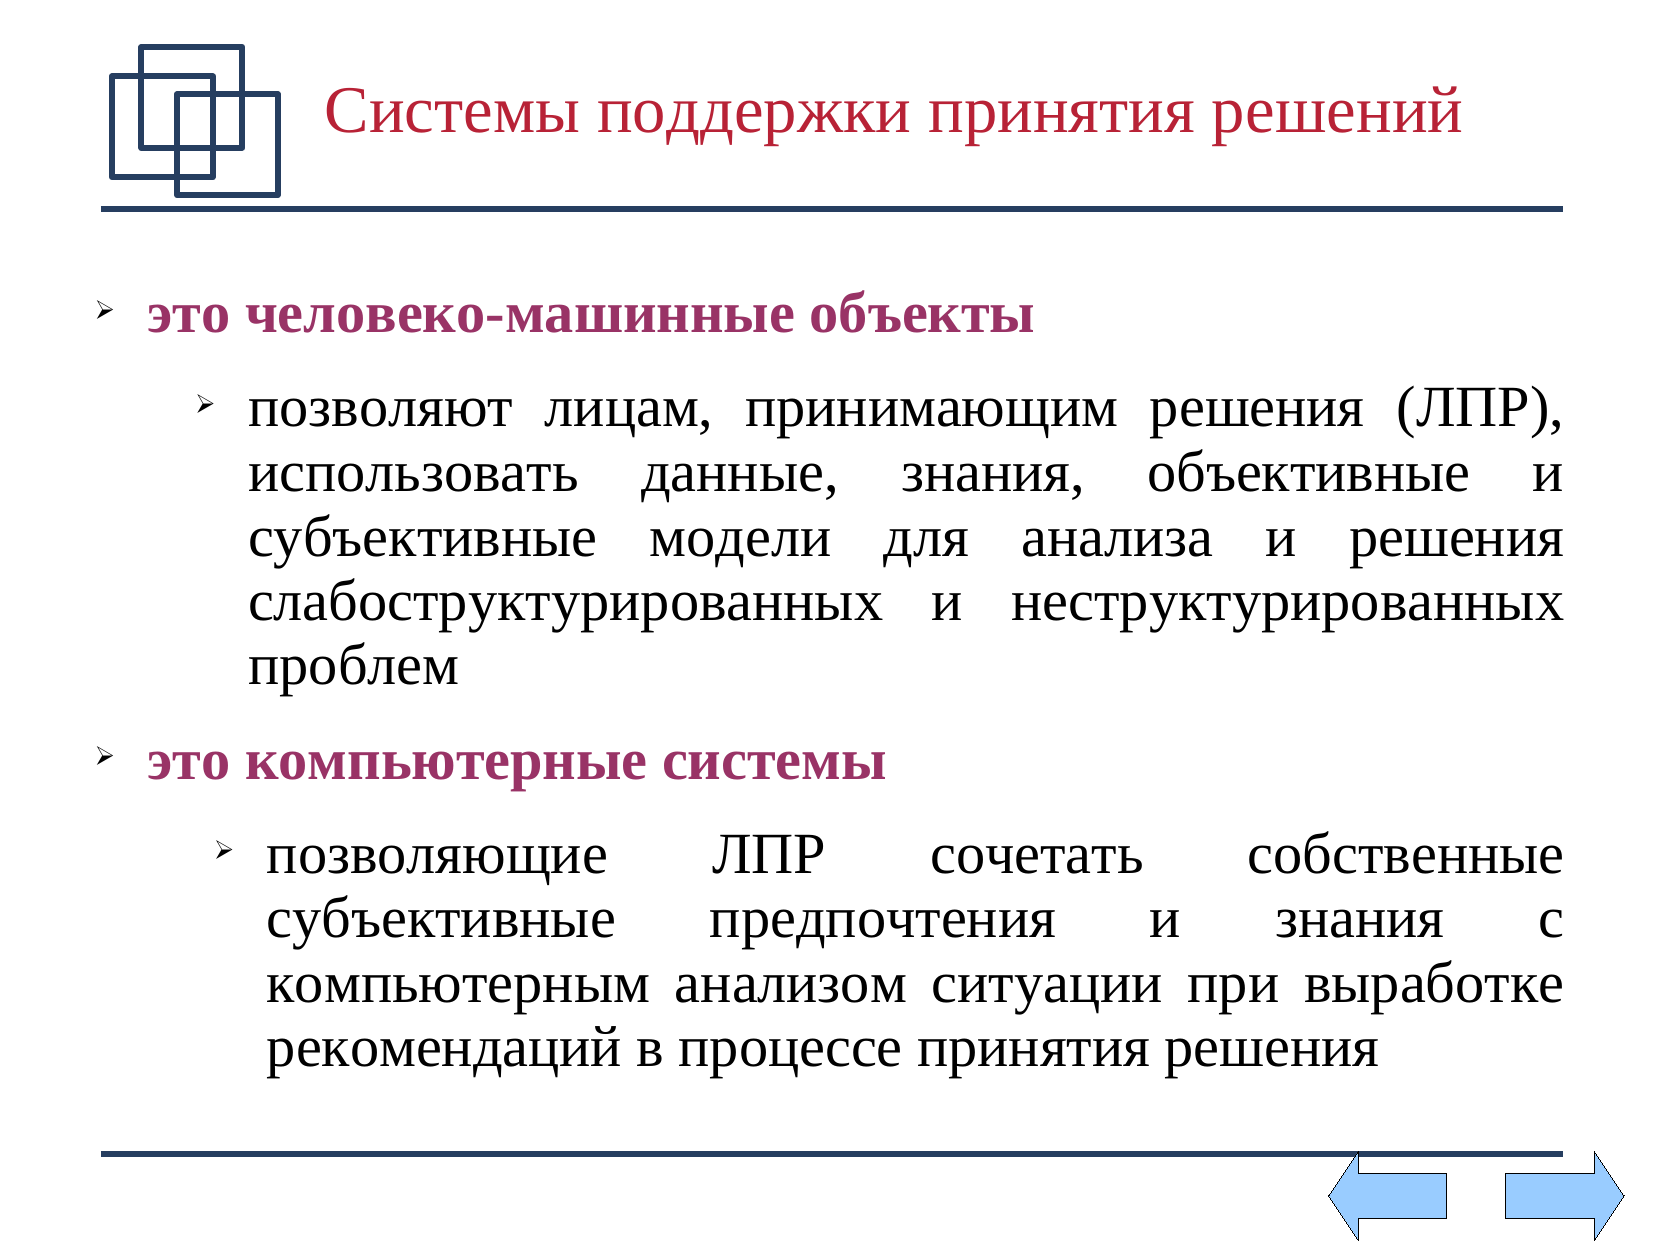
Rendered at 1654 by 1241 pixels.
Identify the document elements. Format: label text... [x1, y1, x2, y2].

text_box [1505, 1151, 1625, 1241]
list это человеко-машинные объекты позволяют лицам, принимающим решения (ЛПР), использовать данные, знания, объективные и субъективные модели для анализа и решения слабоструктурированных и неструктурированных проблем это компьютерные системы позволяющие ЛПР сочетать собственные субъективные предпочтения и знания с компьютерным анализом ситуации при выработке рекомендаций в процессе принятия решения [76, 177, 1565, 1092]
text_box [1328, 1151, 1447, 1241]
text_box Системы поддержки принятия решений [324, 73, 1495, 148]
